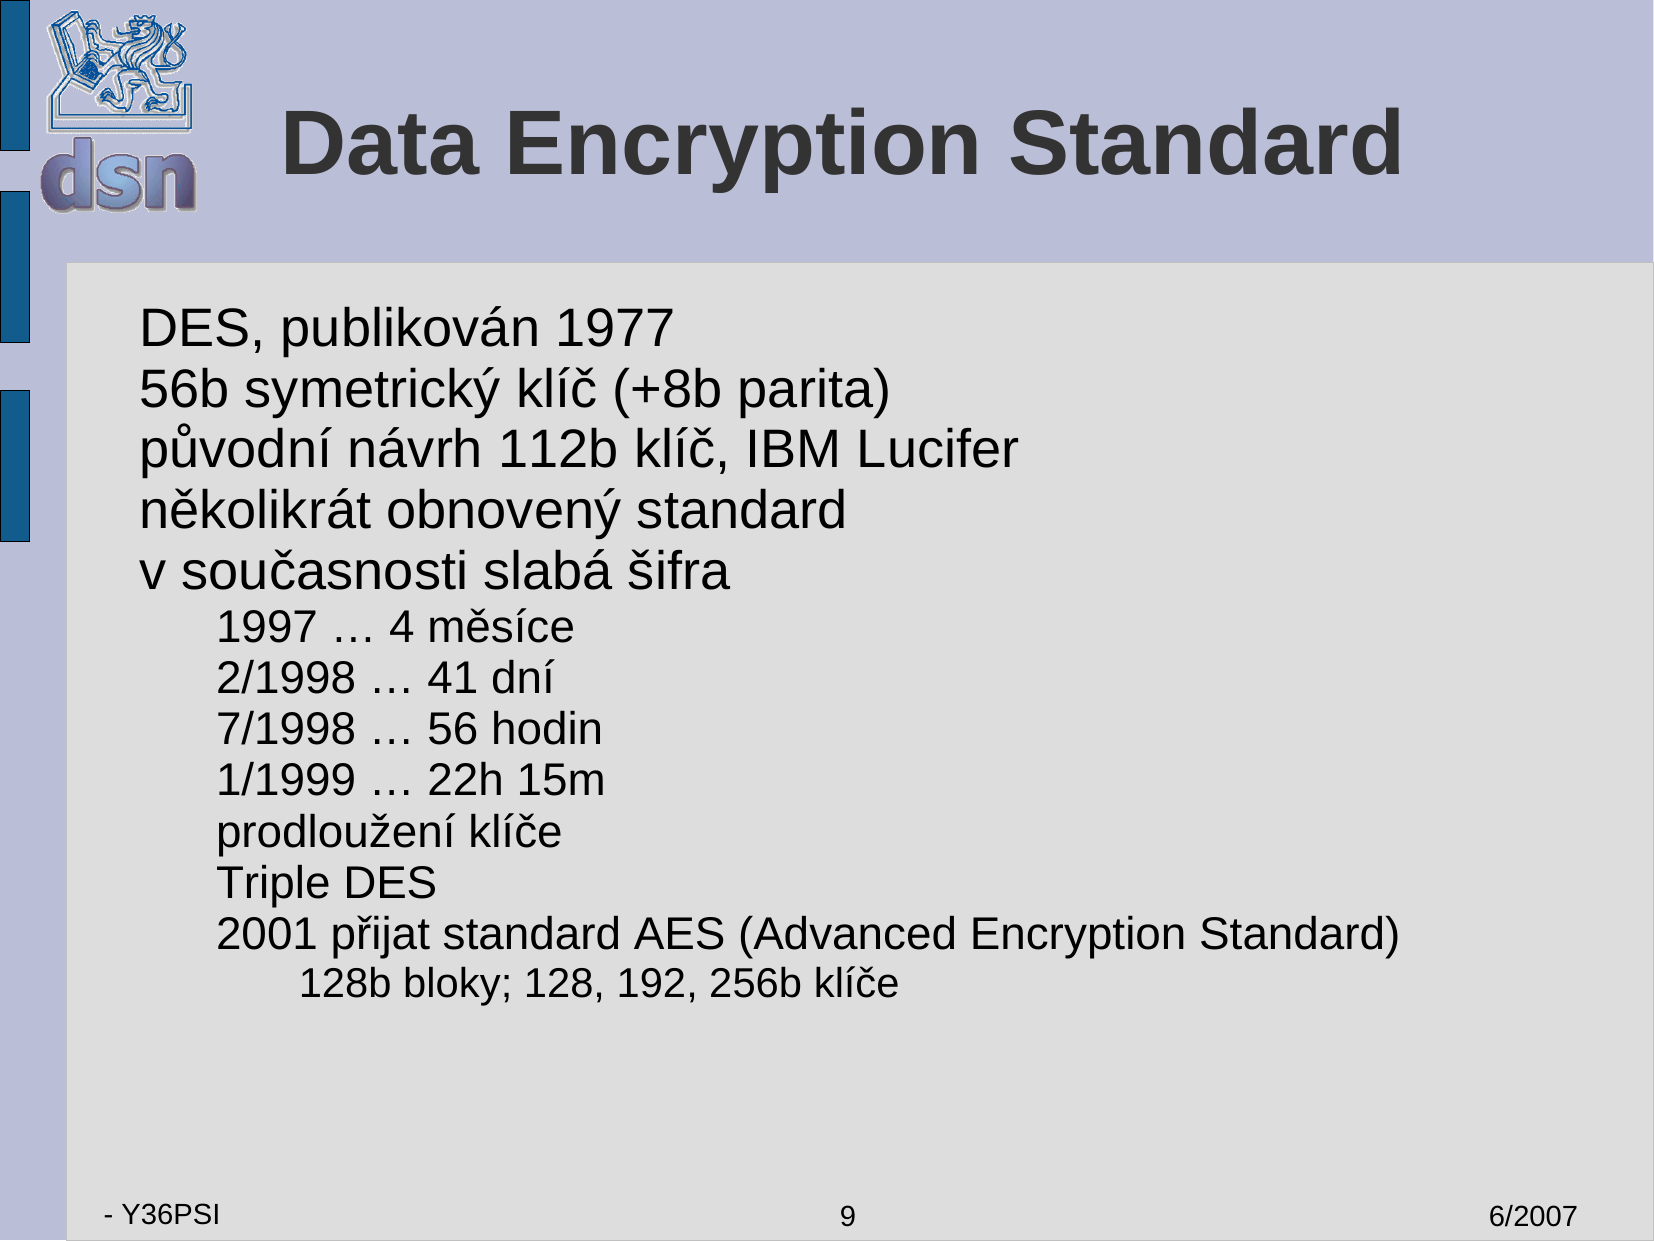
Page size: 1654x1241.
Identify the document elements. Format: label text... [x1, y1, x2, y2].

list DES, publikován 1977 56b symetrický klíč (+8b parita) původní návrh 112b klíč, IBM Lucifer několikrát obnovený standard v současnosti slabá šifra 1997 … 4 měsíce 2/1998 … 41 dní 7/1998 … 56 hodin 1/1999 … 22h 15m prodloužení klíče Triple DES 2001 přijat standard AES (Advanced Encryption Standard) 128b bloky; 128, 192, 256b klíče [121, 297, 1534, 1126]
picture [10, 10, 223, 230]
title Data Encryption Standard [210, 39, 1478, 247]
